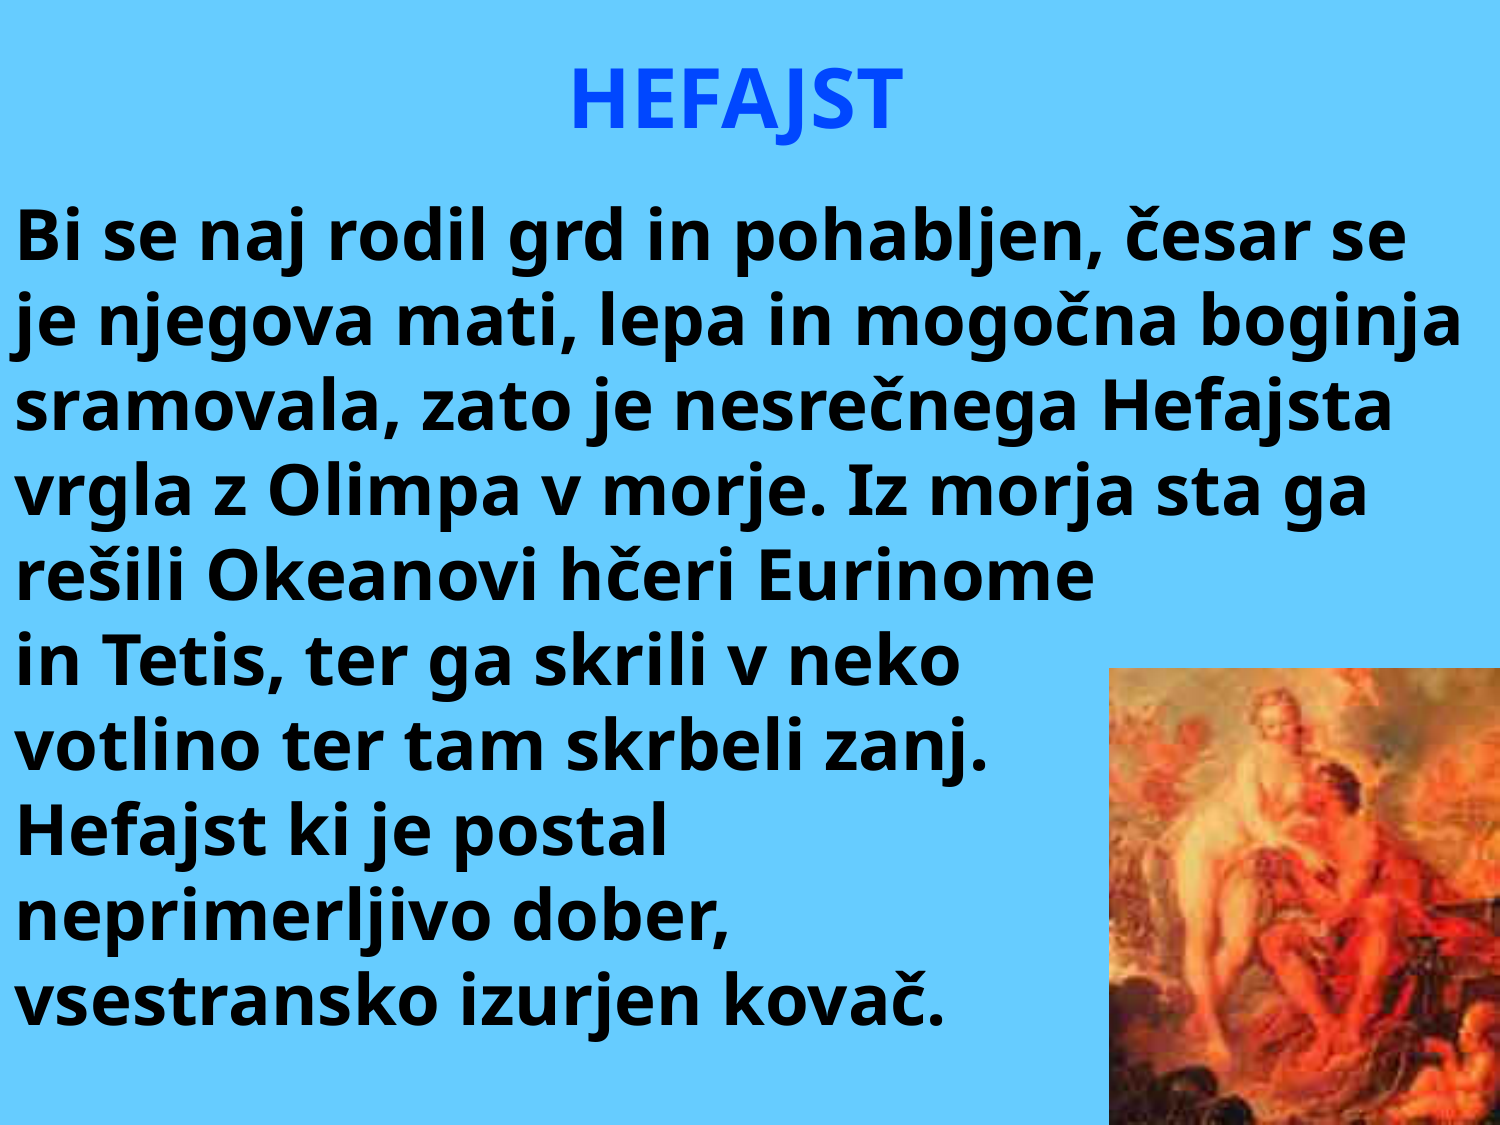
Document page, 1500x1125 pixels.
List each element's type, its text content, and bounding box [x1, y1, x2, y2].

picture [1109, 668, 1500, 1125]
text_box Bi se naj rodil grd in pohabljen, česar se je njegova mati, lepa in mogočna boginja sramovala, zato je nesrečnega Hefajsta vrgla z Olimpa v morje. Iz morja sta ga rešili Okeanovi hčeri Eurinome in Tetis, ter ga skrili v neko votlino ter tam skrbeli zanj. Hefajst ki je postal neprimerljivo dober, vsestransko izurjen kovač. [0, 182, 1500, 1047]
text_box HEFAJST [537, 37, 935, 154]
